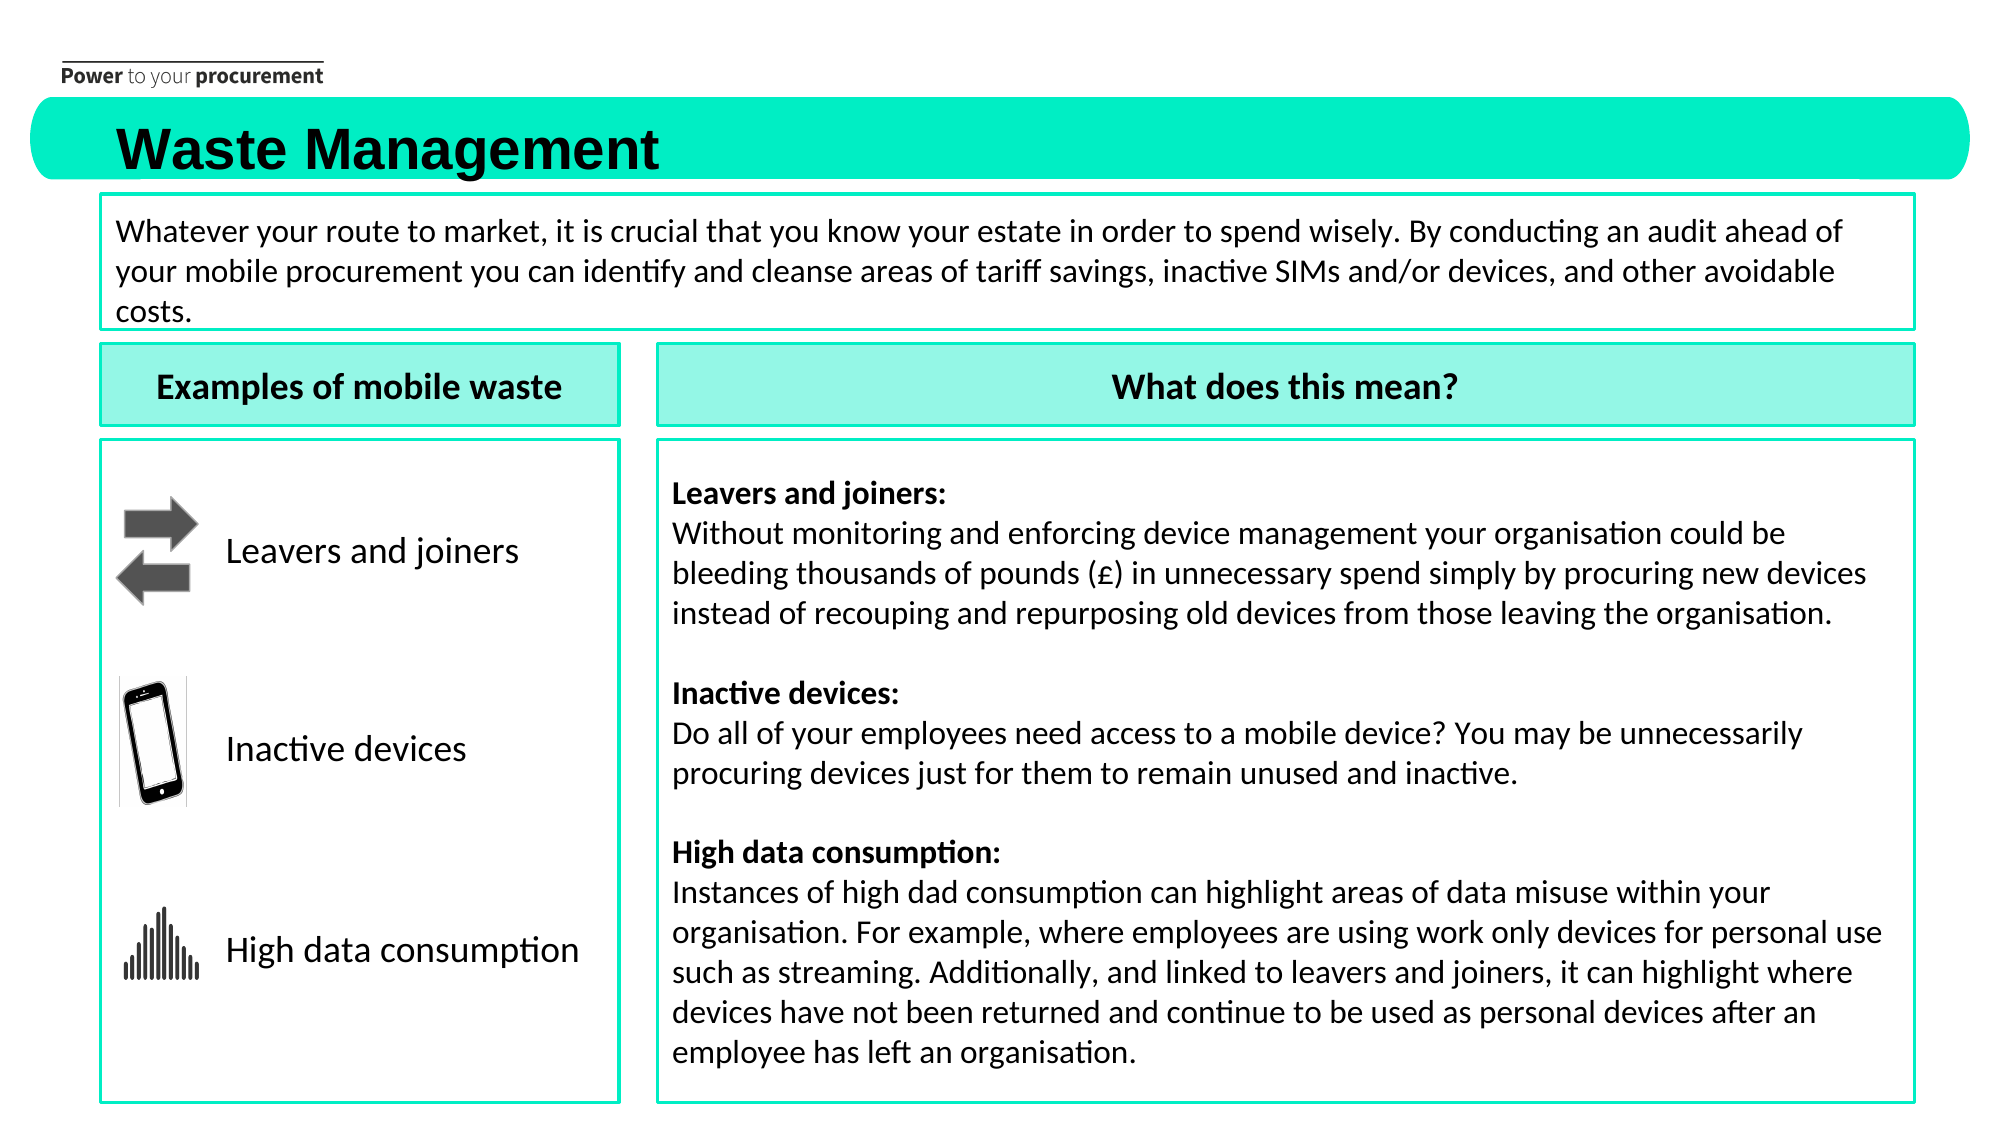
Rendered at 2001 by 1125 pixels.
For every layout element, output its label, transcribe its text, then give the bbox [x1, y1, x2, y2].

title Waste Management [116, 111, 1269, 166]
picture [103, 676, 203, 807]
text_box Inactive devices [210, 709, 549, 777]
picture [112, 892, 211, 1037]
text_box High data consumption [210, 910, 608, 978]
text_box What does this mean? [657, 343, 1915, 426]
text_box [116, 550, 190, 606]
text_box Examples of mobile waste [100, 343, 619, 426]
text_box [124, 496, 199, 552]
text_box Leavers and joiners: Without monitoring and enforcing device management your organisation could be bleeding thousands of pounds (£) in unnecessary spend simply by procuring new devices instead of recouping and repurposing old devices from those leaving the organisation. Inactive devices: Do all of your employees need access to a mobile device? You may be unnecessarily procuring devices just for them to remain unused and inactive. High data consumption: Instances of high dad consumption can highlight areas of data misuse within your organisation. For example, where employees are using work only devices for personal use such as streaming. Additionally, and linked to leavers and joiners, it can highlight where devices have not been returned and continue to be used as personal devices after an employee has left an organisation. [657, 439, 1915, 1103]
text_box Leavers and joiners [210, 511, 549, 579]
text_box Whatever your route to market, it is crucial that you know your estate in order to spend wisely. By conducting an audit ahead of your mobile procurement you can identify and cleanse areas of tariff savings, inactive SIMs and/or devices, and other avoidable costs. [100, 193, 1915, 330]
